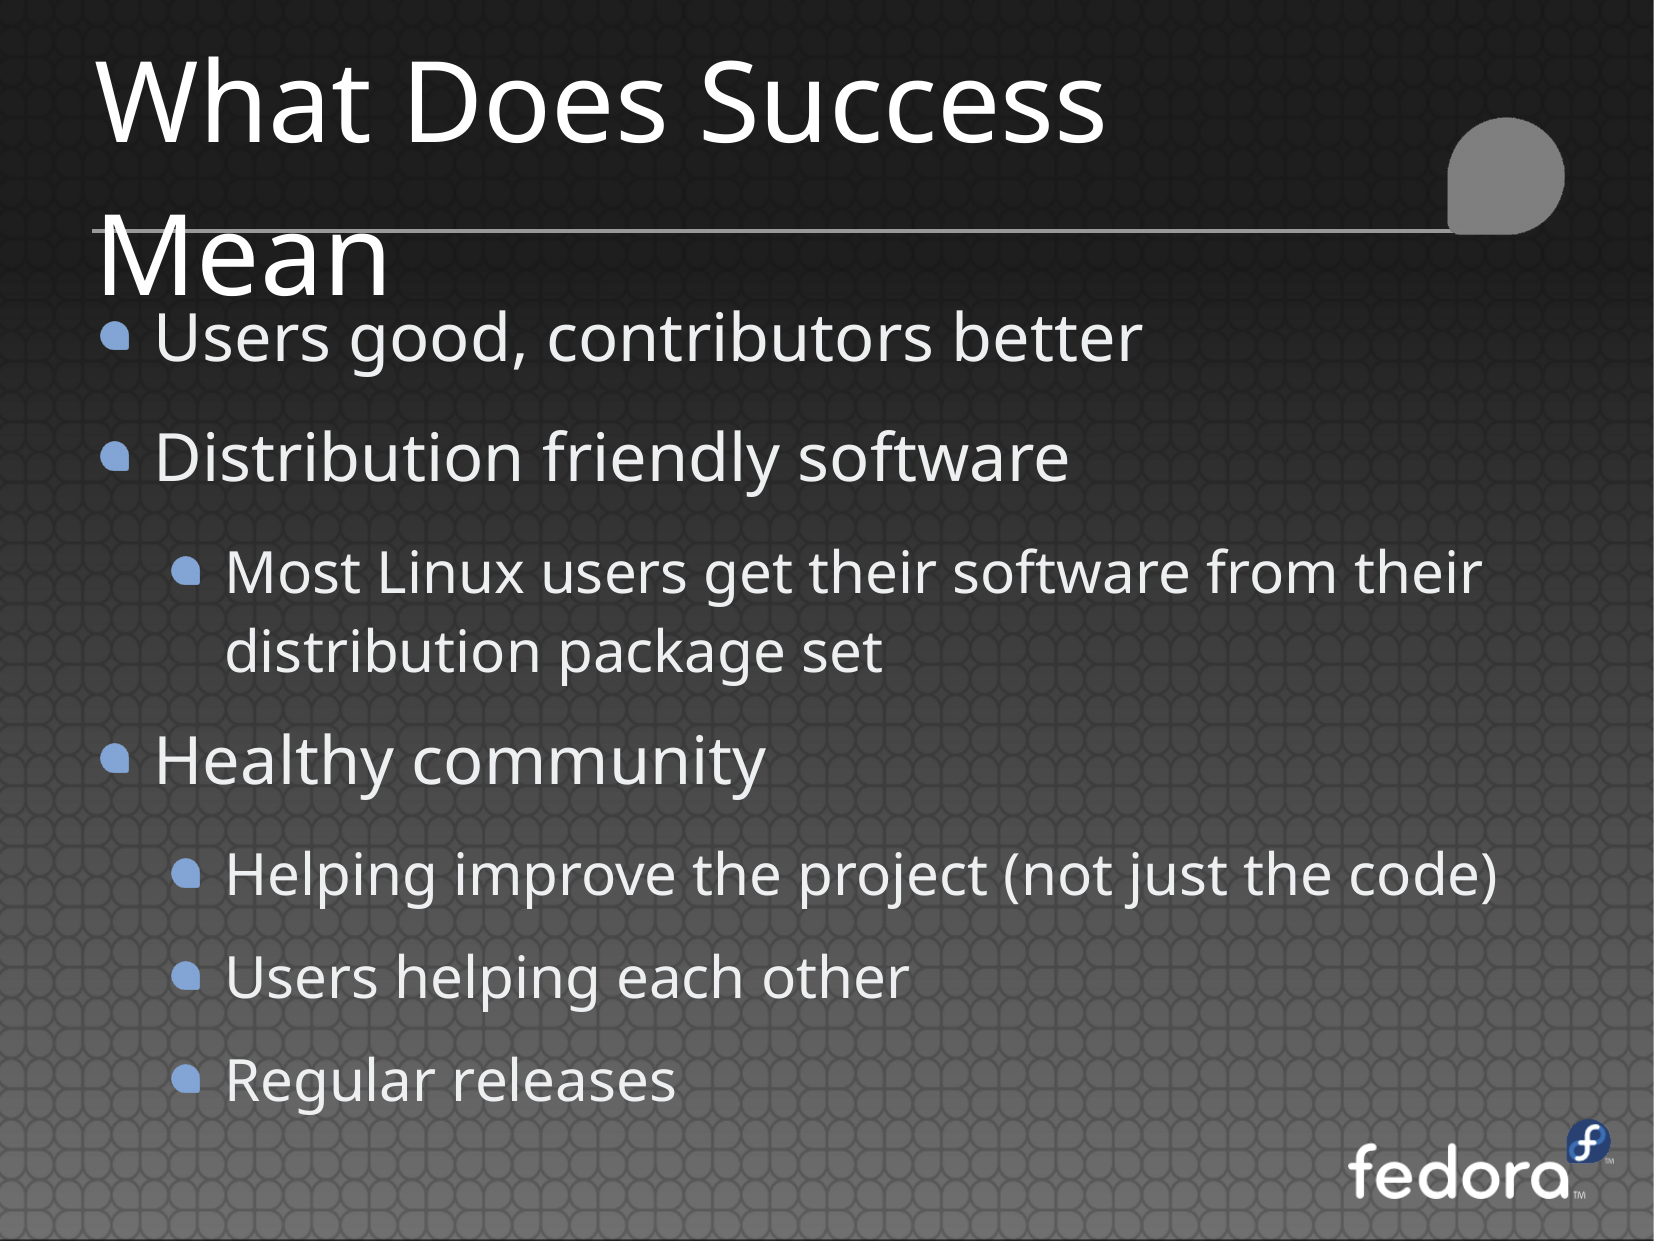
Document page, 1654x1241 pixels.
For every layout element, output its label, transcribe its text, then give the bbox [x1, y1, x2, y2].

title What Does Success Mean [94, 100, 1426, 251]
picture [0, 0, 1654, 1241]
list Users good, contributors better Distribution friendly software Most Linux users get their software from their distribution package set Healthy community Helping improve the project (not just the code) Users helping each other Regular releases [82, 290, 1571, 1094]
